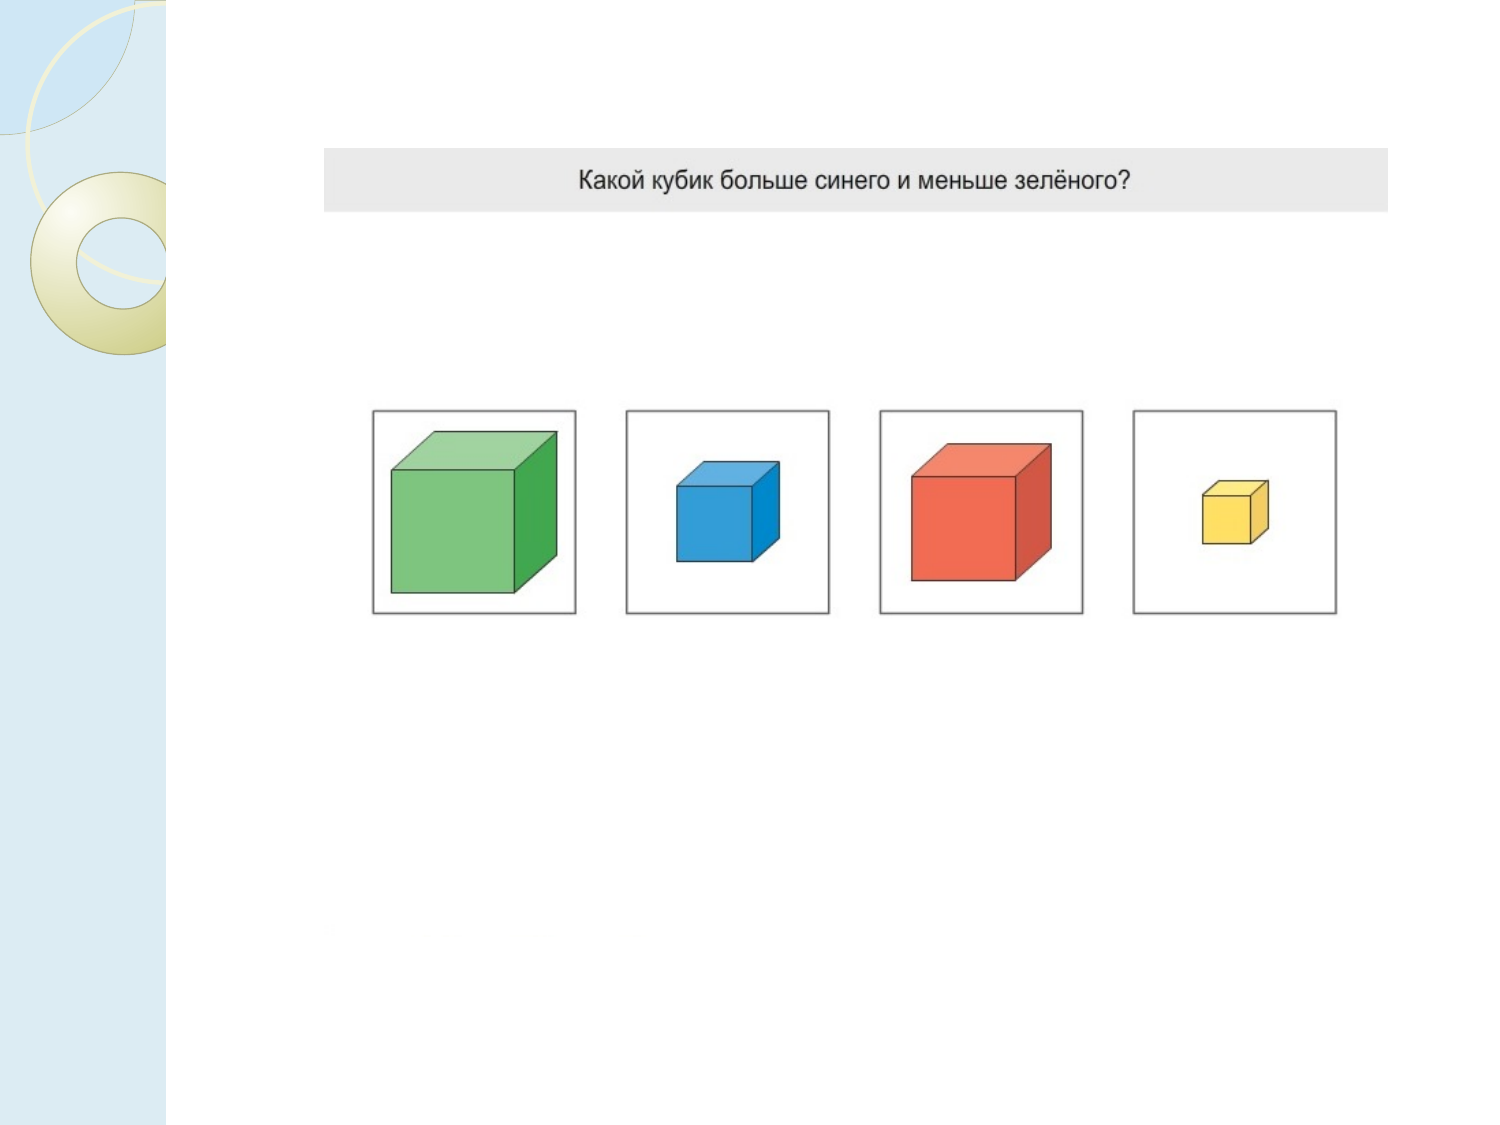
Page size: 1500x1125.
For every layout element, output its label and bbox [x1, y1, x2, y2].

picture [324, 148, 1388, 937]
